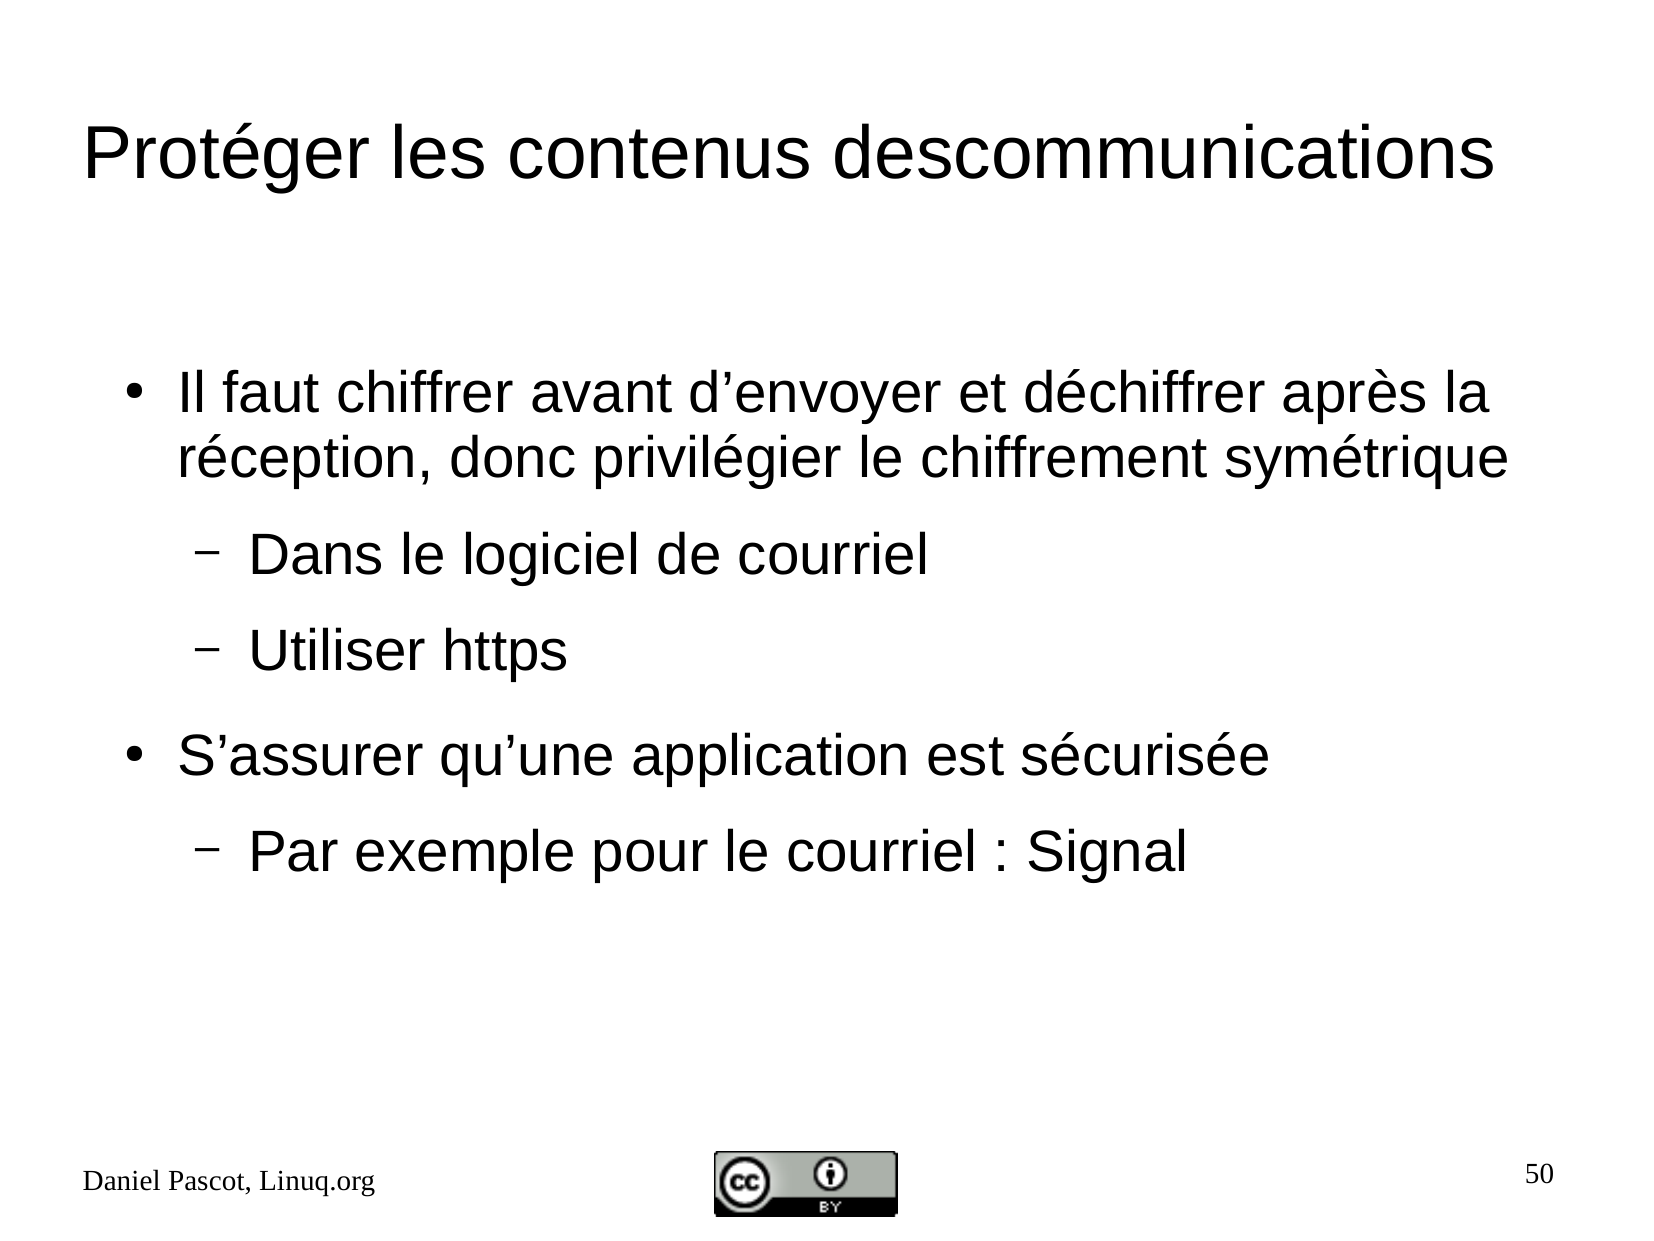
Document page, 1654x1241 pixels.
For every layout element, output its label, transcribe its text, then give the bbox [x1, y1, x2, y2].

text_box [82, 49, 1571, 257]
picture [714, 1151, 898, 1217]
list Il faut chiffrer avant d’envoyer et déchiffrer après la réception, donc privilégier le chiffrement symétrique Dans le logiciel de courriel Utiliser https S’assurer qu’une application est sécurisée Par exemple pour le courriel : Signal [106, 360, 1595, 1080]
